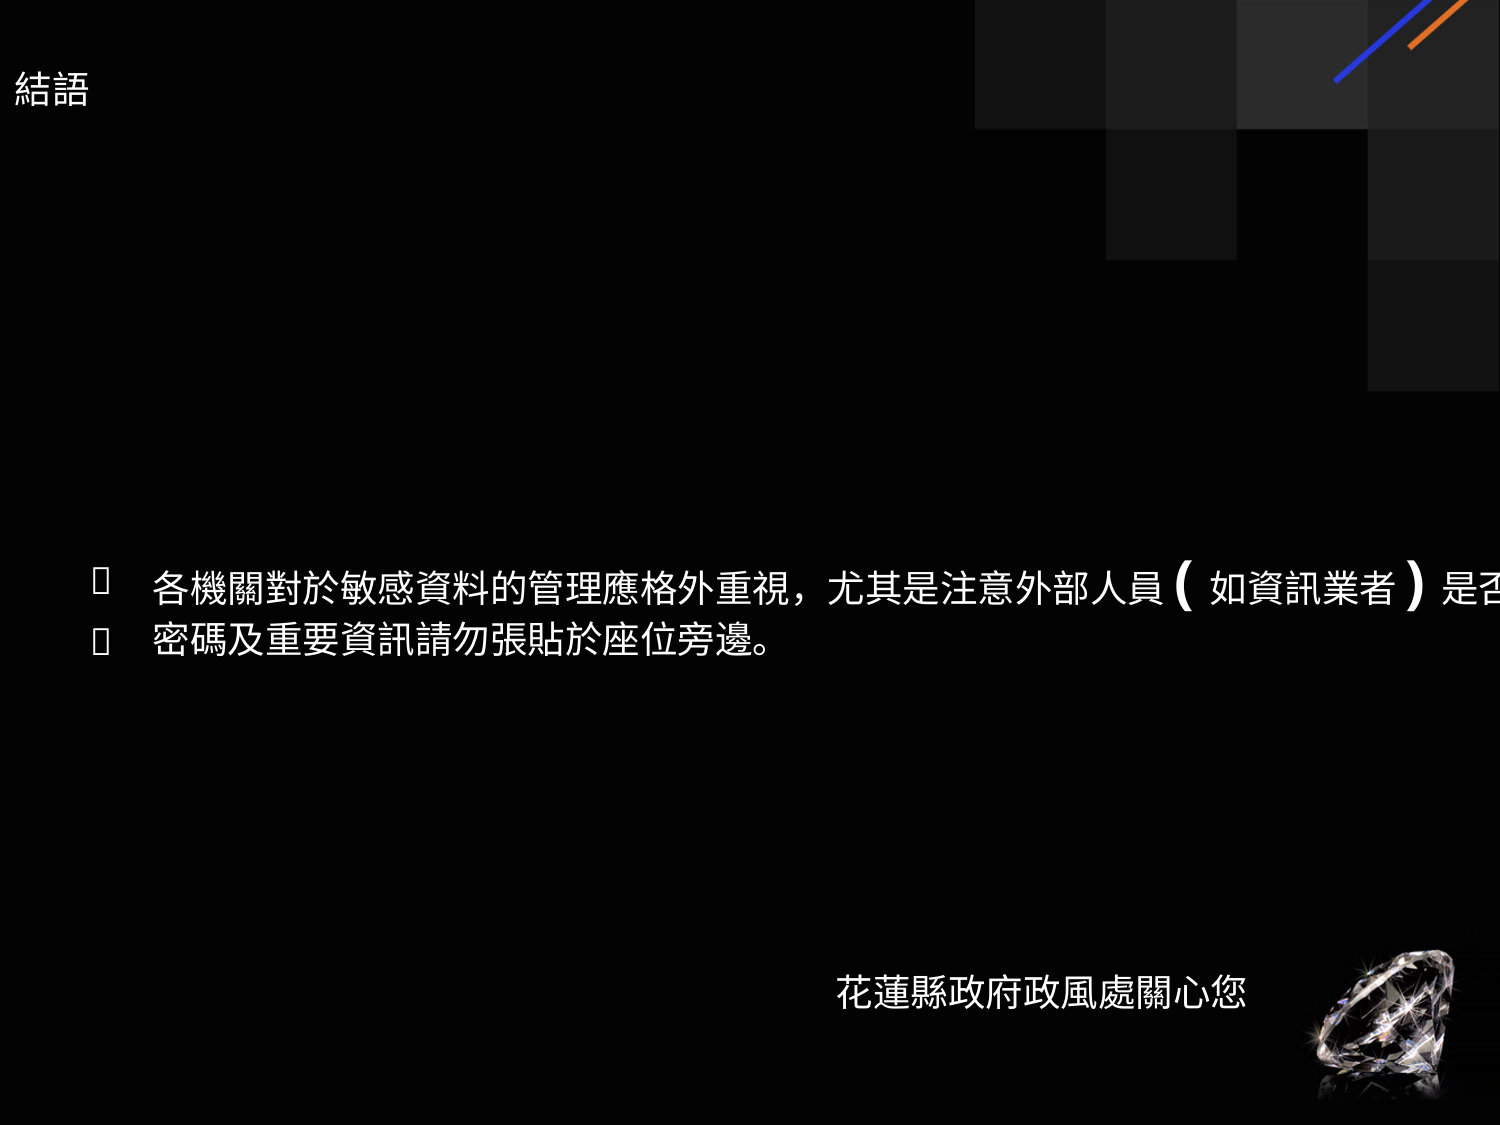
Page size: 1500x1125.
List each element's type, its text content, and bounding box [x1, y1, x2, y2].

text_box 結語 [0, 2, 1500, 179]
text_box 花蓮縣政府政風處關心您 [820, 964, 1270, 1024]
text_box 各機關對於敏感資料的管理應格外重視，尤其是注意外部人員(如資訊業者)是否可能接觸利用資料。 密碼及重要資訊請勿張貼於座位旁邊。 [75, 262, 1425, 941]
picture [0, 179, 1500, 1125]
picture [1488, 593, 1500, 601]
